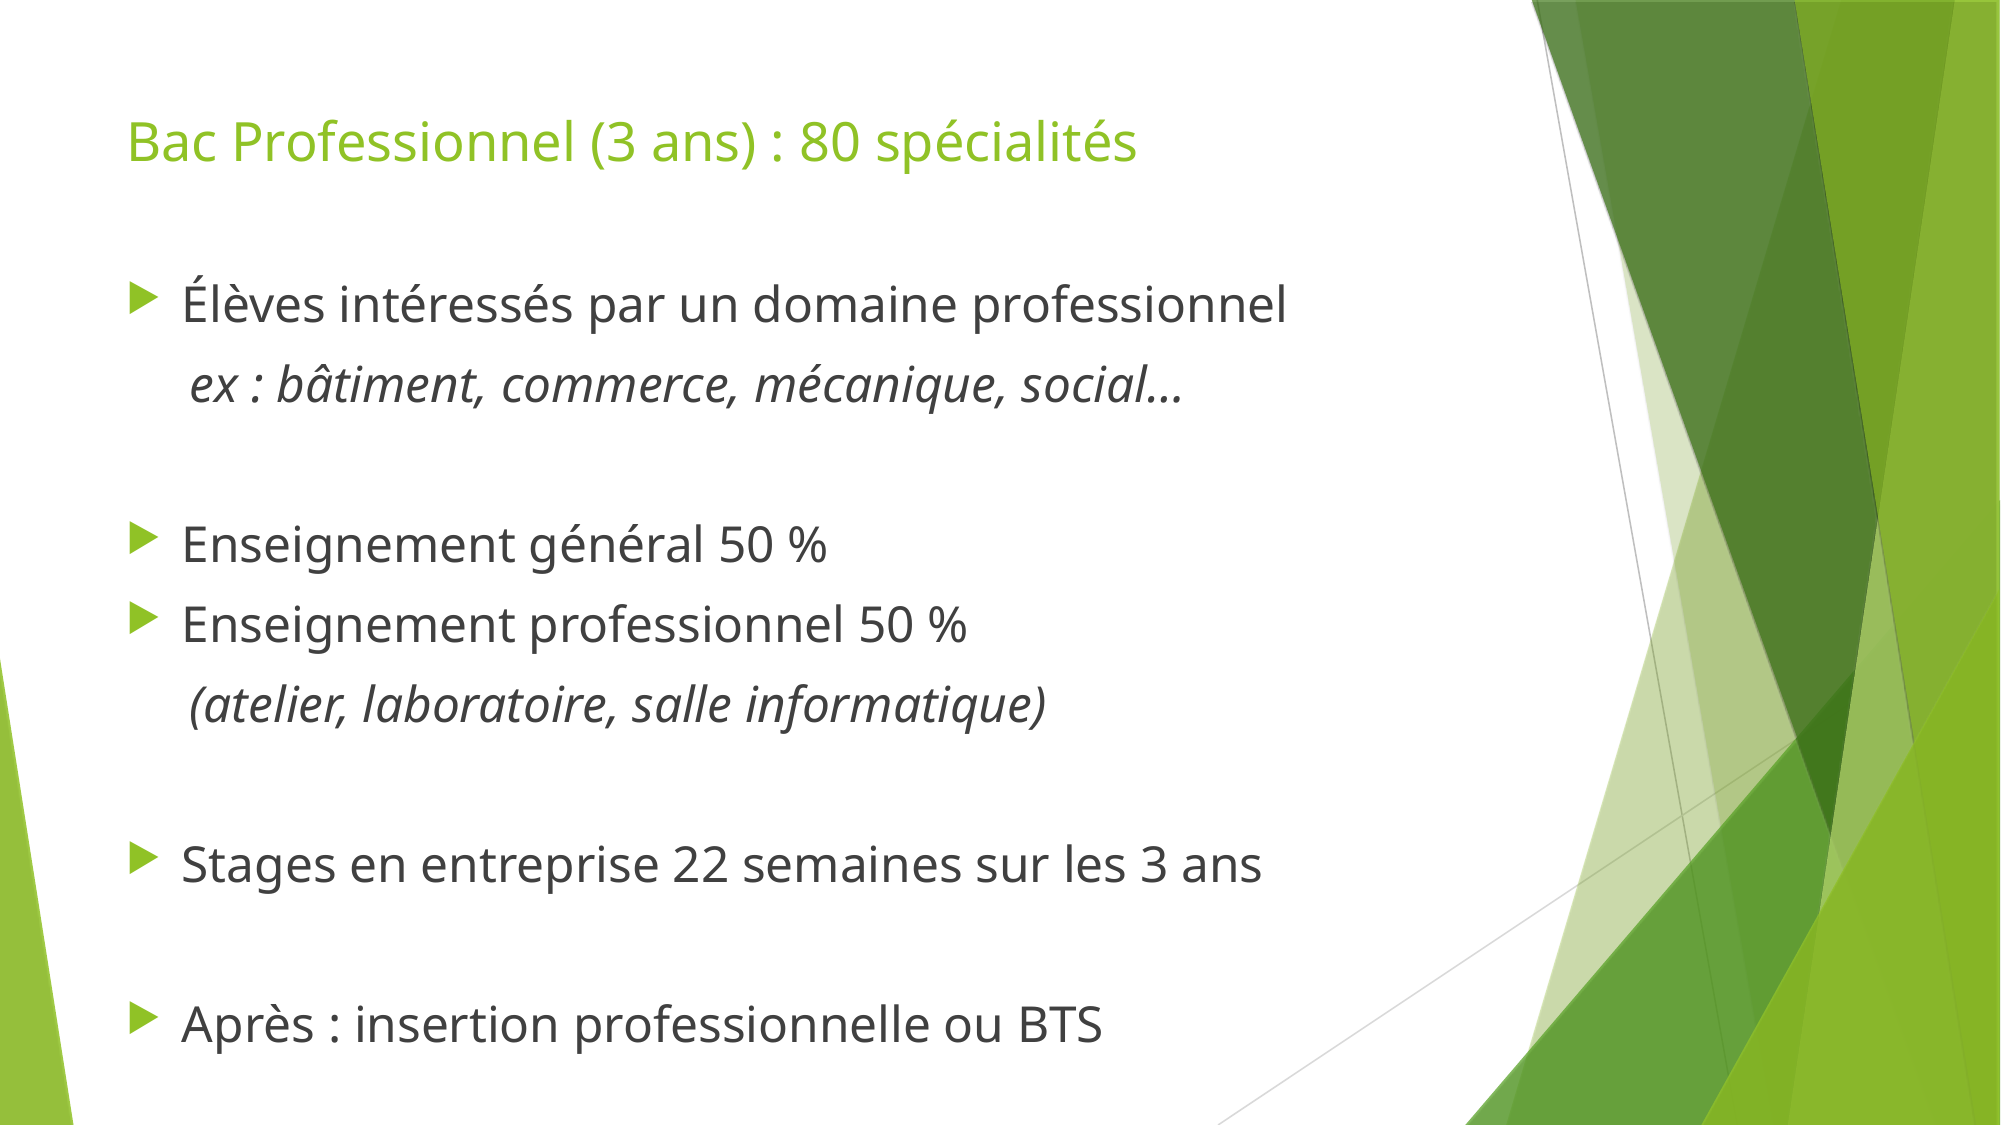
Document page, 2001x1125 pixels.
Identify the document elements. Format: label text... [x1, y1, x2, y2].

list Élèves intéressés par un domaine professionnel ex : bâtiment, commerce, mécanique, social… Enseignement général 50 % Enseignement professionnel 50 % (atelier, laboratoire, salle informatique) Stages en entreprise 22 semaines sur les 3 ans Après : insertion professionnelle ou BTS [111, 265, 1522, 1062]
title Bac Professionnel (3 ans) : 80 spécialités [111, 99, 1522, 241]
